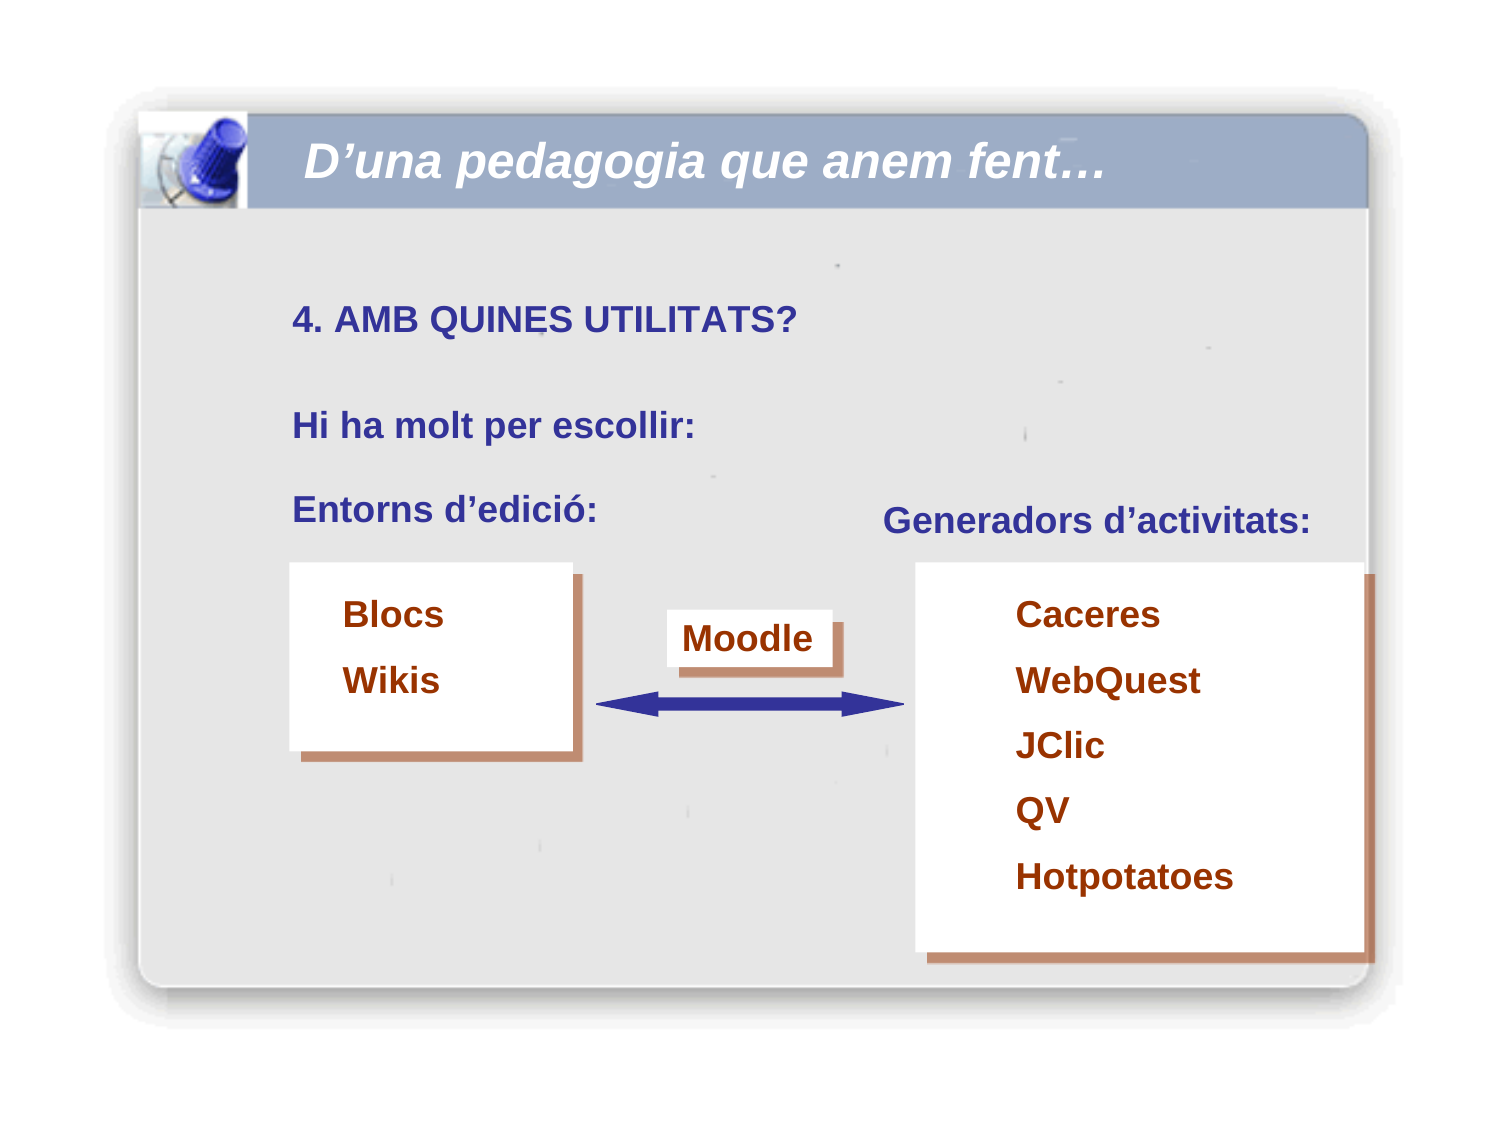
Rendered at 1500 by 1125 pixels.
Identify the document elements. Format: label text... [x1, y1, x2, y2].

text_box [289, 562, 573, 752]
text_box Hi ha molt per escollir: Entorns d’edició: [277, 397, 762, 539]
text_box [596, 692, 904, 716]
text_box [915, 562, 1365, 953]
text_box D’una pedagogia que anem fent… [289, 125, 1341, 197]
text_box Blocs Wikis [242, 586, 526, 709]
text_box Generadors d’activitats: [868, 491, 1353, 634]
picture [88, 78, 1430, 1032]
text_box Caceres WebQuest JClic QV Hotpotatoes [915, 586, 1317, 971]
text_box 4. AMB QUINES UTILITATS? [277, 290, 1270, 349]
text_box Moodle [667, 609, 833, 668]
